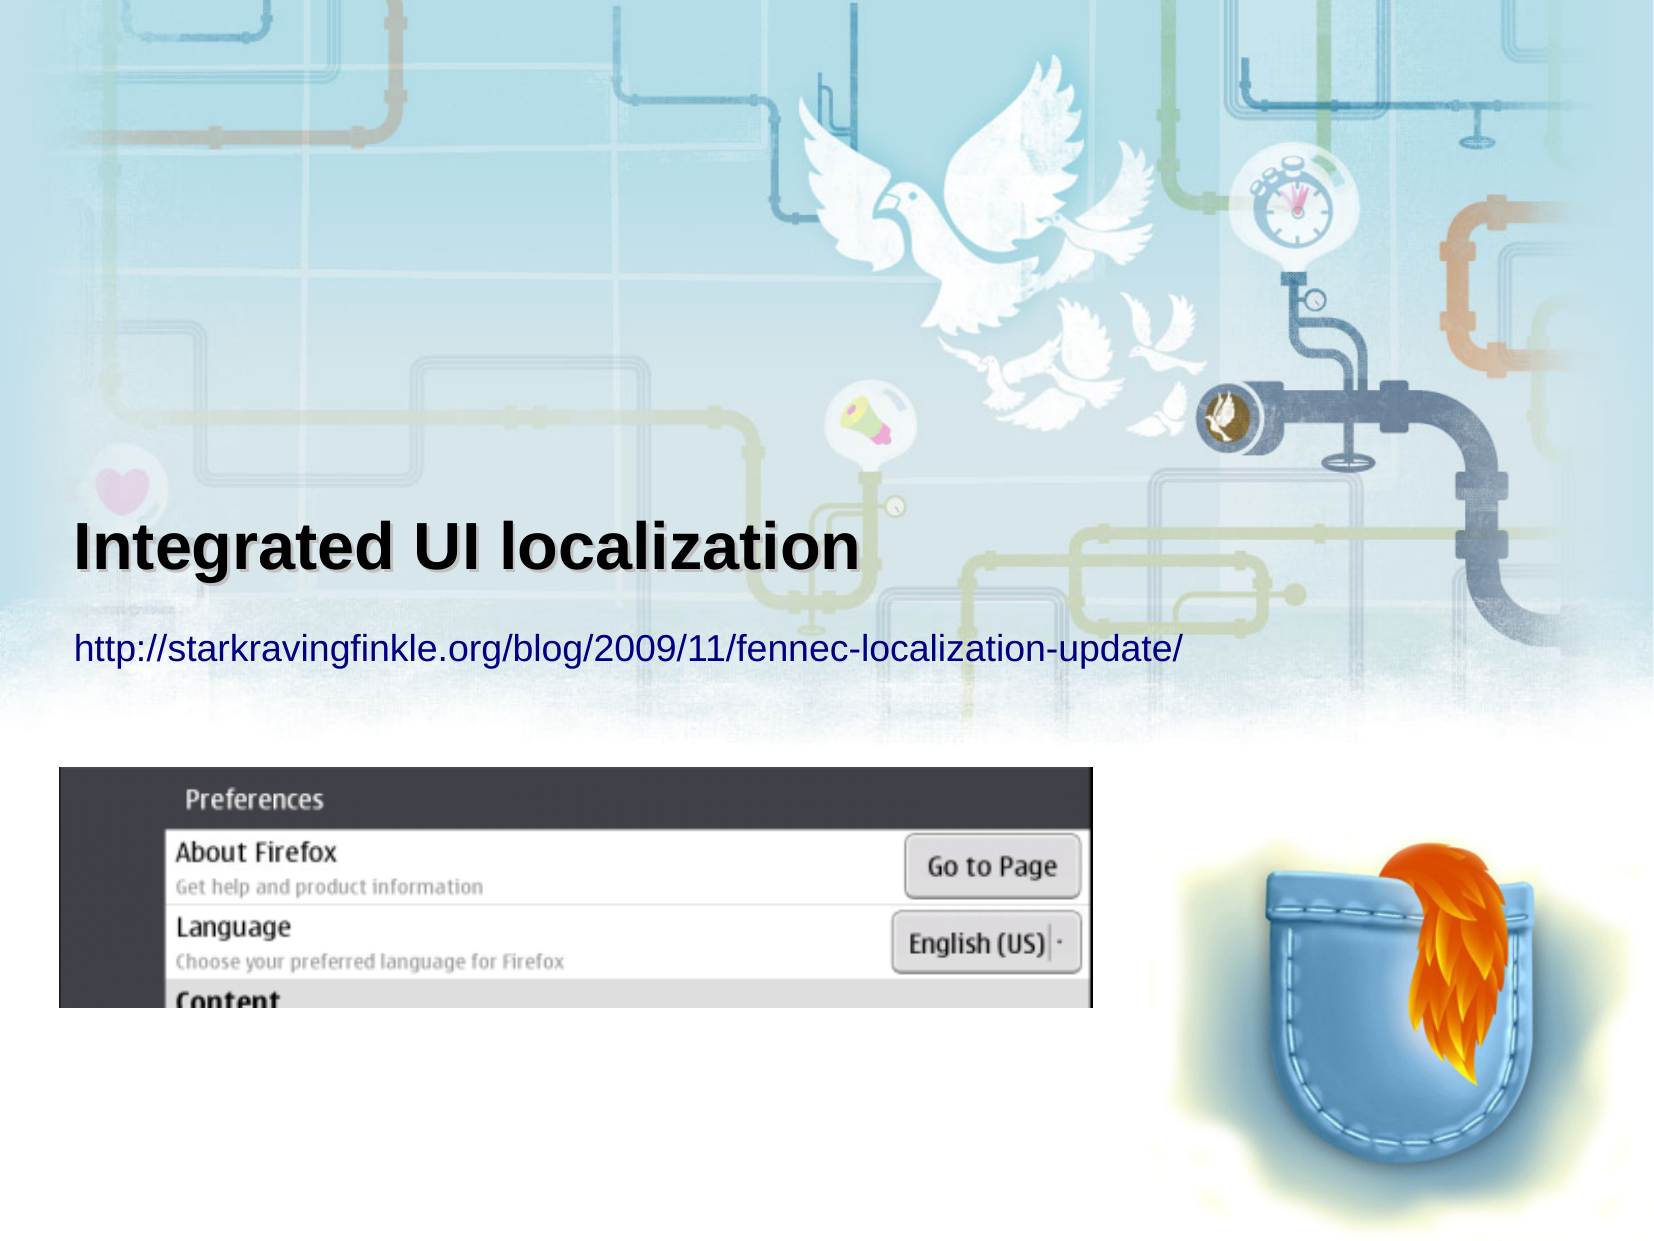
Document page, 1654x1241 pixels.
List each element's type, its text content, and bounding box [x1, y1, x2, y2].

picture [59, 767, 1093, 1008]
text_box http://starkravingfinkle.org/blog/2009/11/fennec-localization-update/ [59, 620, 1418, 719]
text_box Integrated UI localization [59, 501, 1123, 620]
picture [1150, 837, 1654, 1241]
picture [0, 0, 1654, 745]
